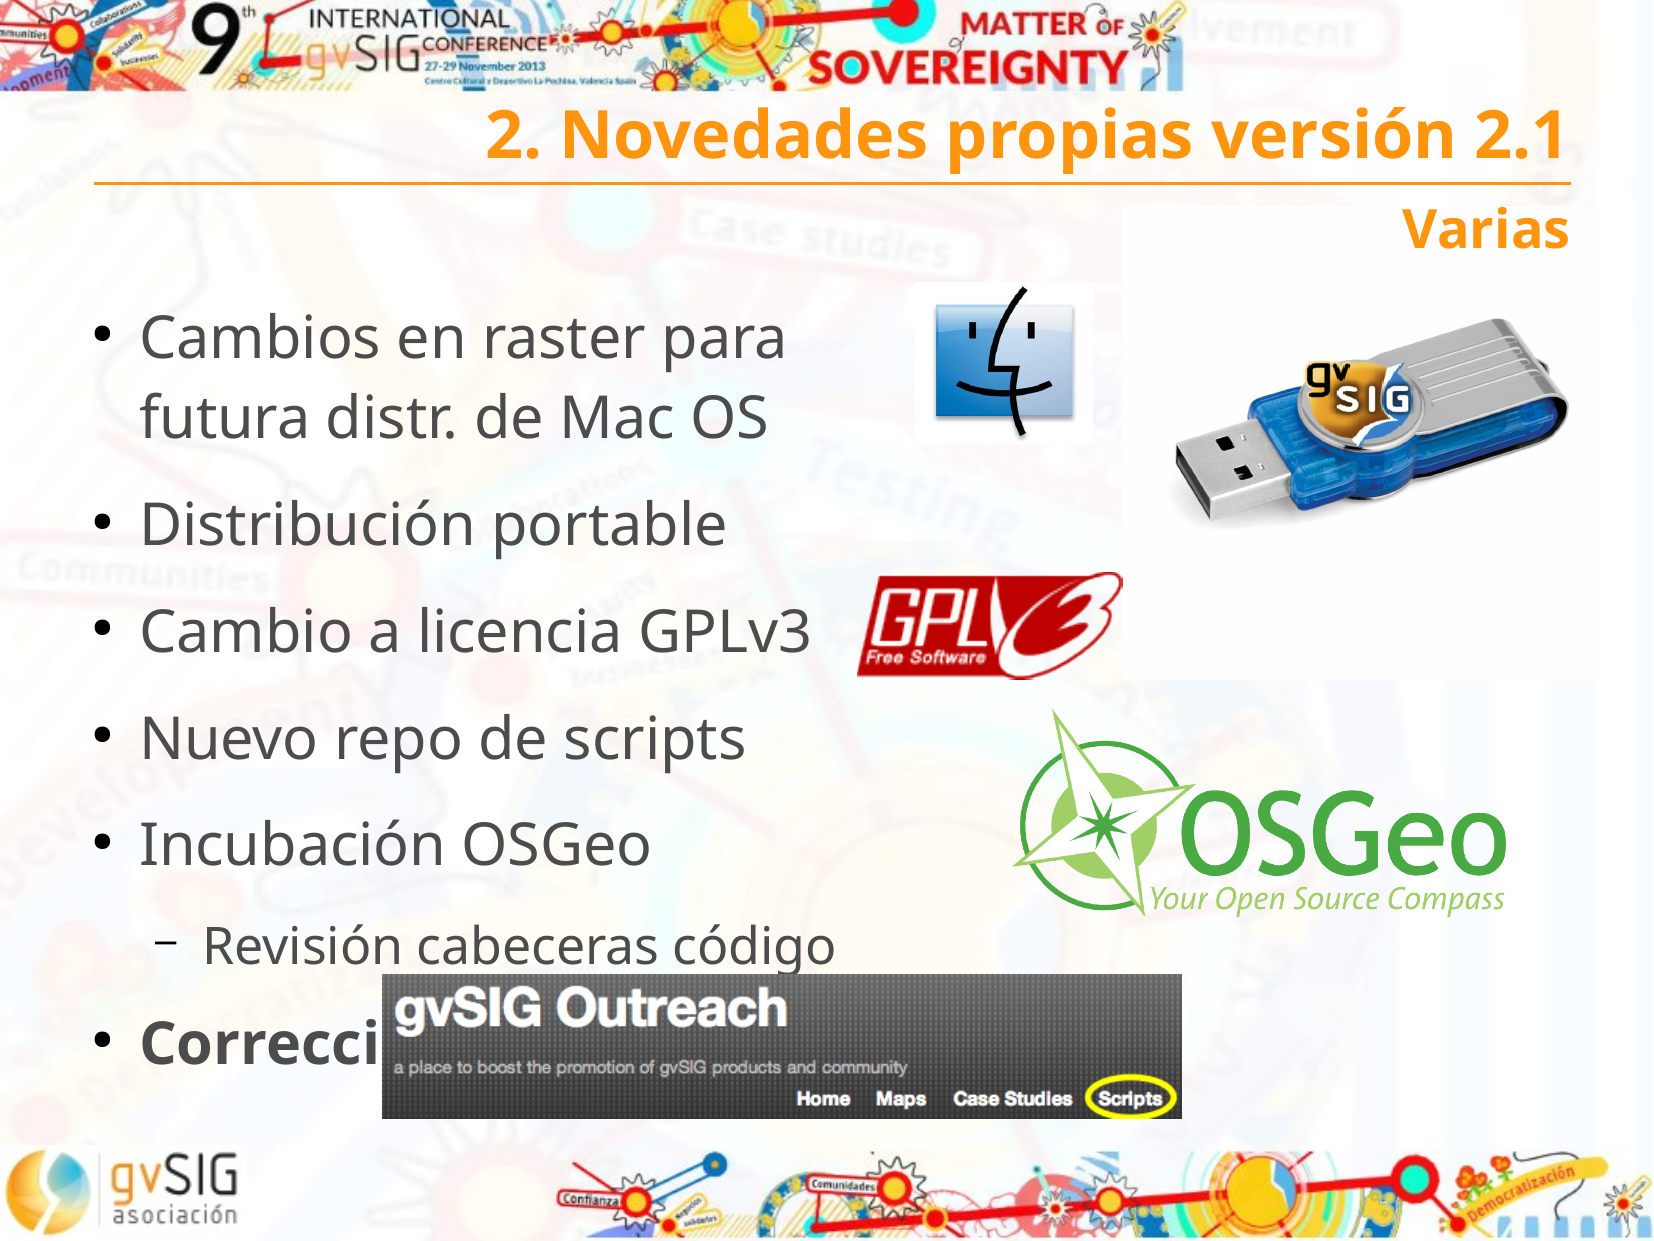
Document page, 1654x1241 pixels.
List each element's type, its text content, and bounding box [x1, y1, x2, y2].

title 2. Novedades propias versión 2.1 [82, 88, 1571, 178]
picture [0, 0, 1654, 1241]
list Cambios en raster para futura distr. de Mac OS Distribución portable Cambio a licencia GPLv3 Nuevo repo de scripts Incubación OSGeo Revisión cabeceras código Corrección de bugs [76, 295, 916, 1086]
title Varias [82, 183, 1571, 272]
